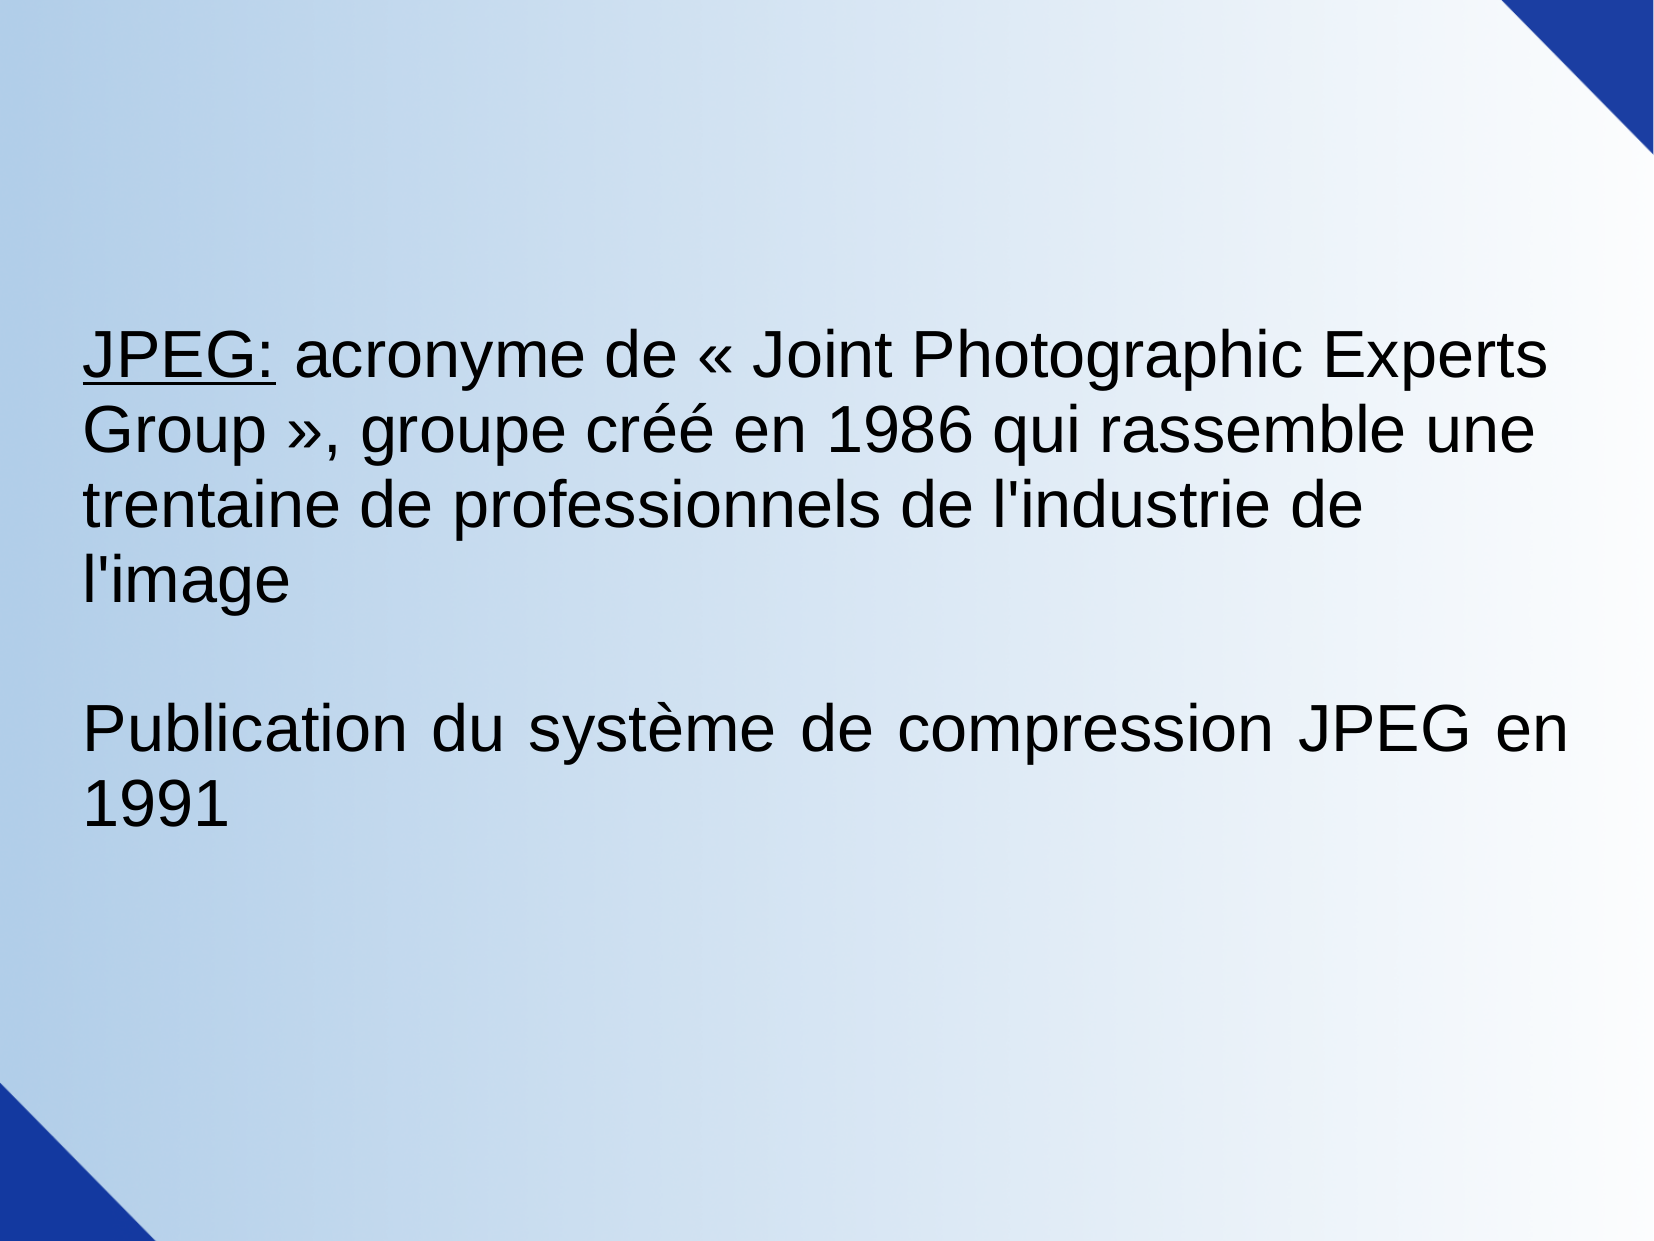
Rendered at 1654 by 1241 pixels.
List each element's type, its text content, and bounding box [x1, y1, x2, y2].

picture [0, 0, 1654, 1241]
subtitle JPEG: acronyme de « Joint Photographic Experts Group », groupe créé en 1986 qui rassemble une trentaine de professionnels de l'industrie de l'image Publication du système de compression JPEG en 1991 [82, 49, 1571, 1109]
